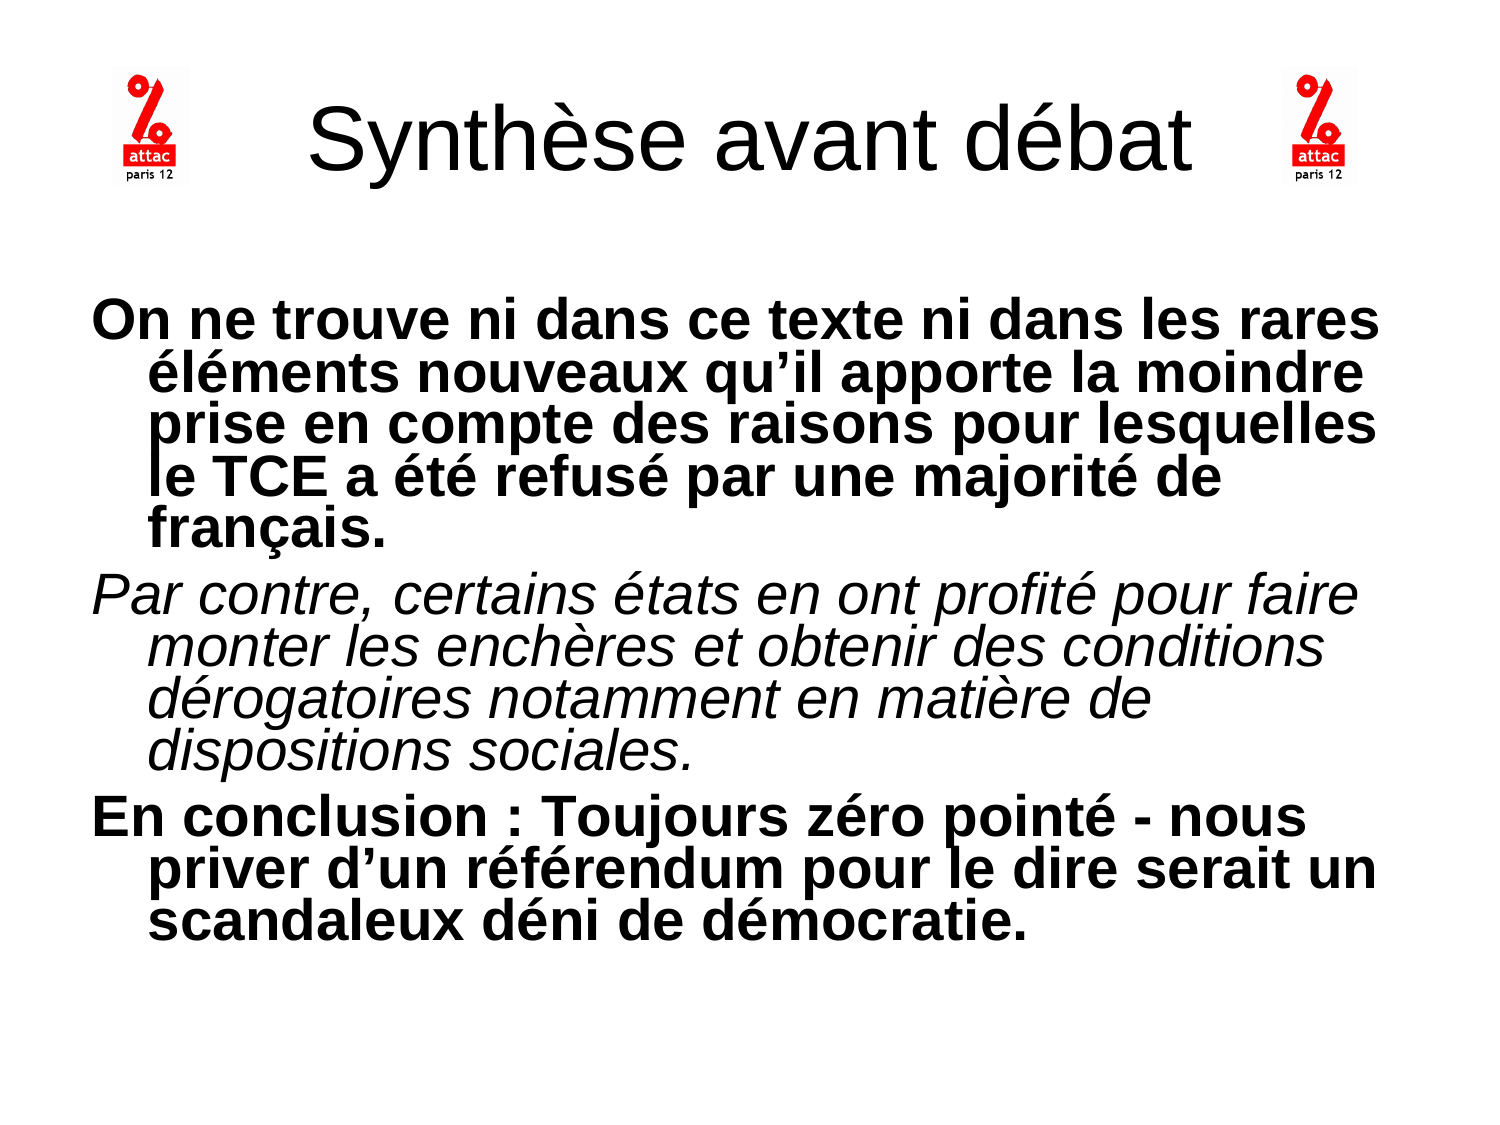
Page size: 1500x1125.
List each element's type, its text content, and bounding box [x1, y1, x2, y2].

title Synthèse avant débat [75, 45, 1426, 233]
picture [112, 66, 189, 185]
list On ne trouve ni dans ce texte ni dans les rares éléments nouveaux qu’il apporte la moindre prise en compte des raisons pour lesquelles le TCE a été refusé par une majorité de français. Par contre, certains états en ont profité pour faire monter les enchères et obtenir des conditions dérogatoires notamment en matière de dispositions sociales. En conclusion : Toujours zéro pointé - nous priver d’un référendum pour le dire serait un scandaleux déni de démocratie. [76, 290, 1427, 1028]
picture [1281, 66, 1358, 185]
